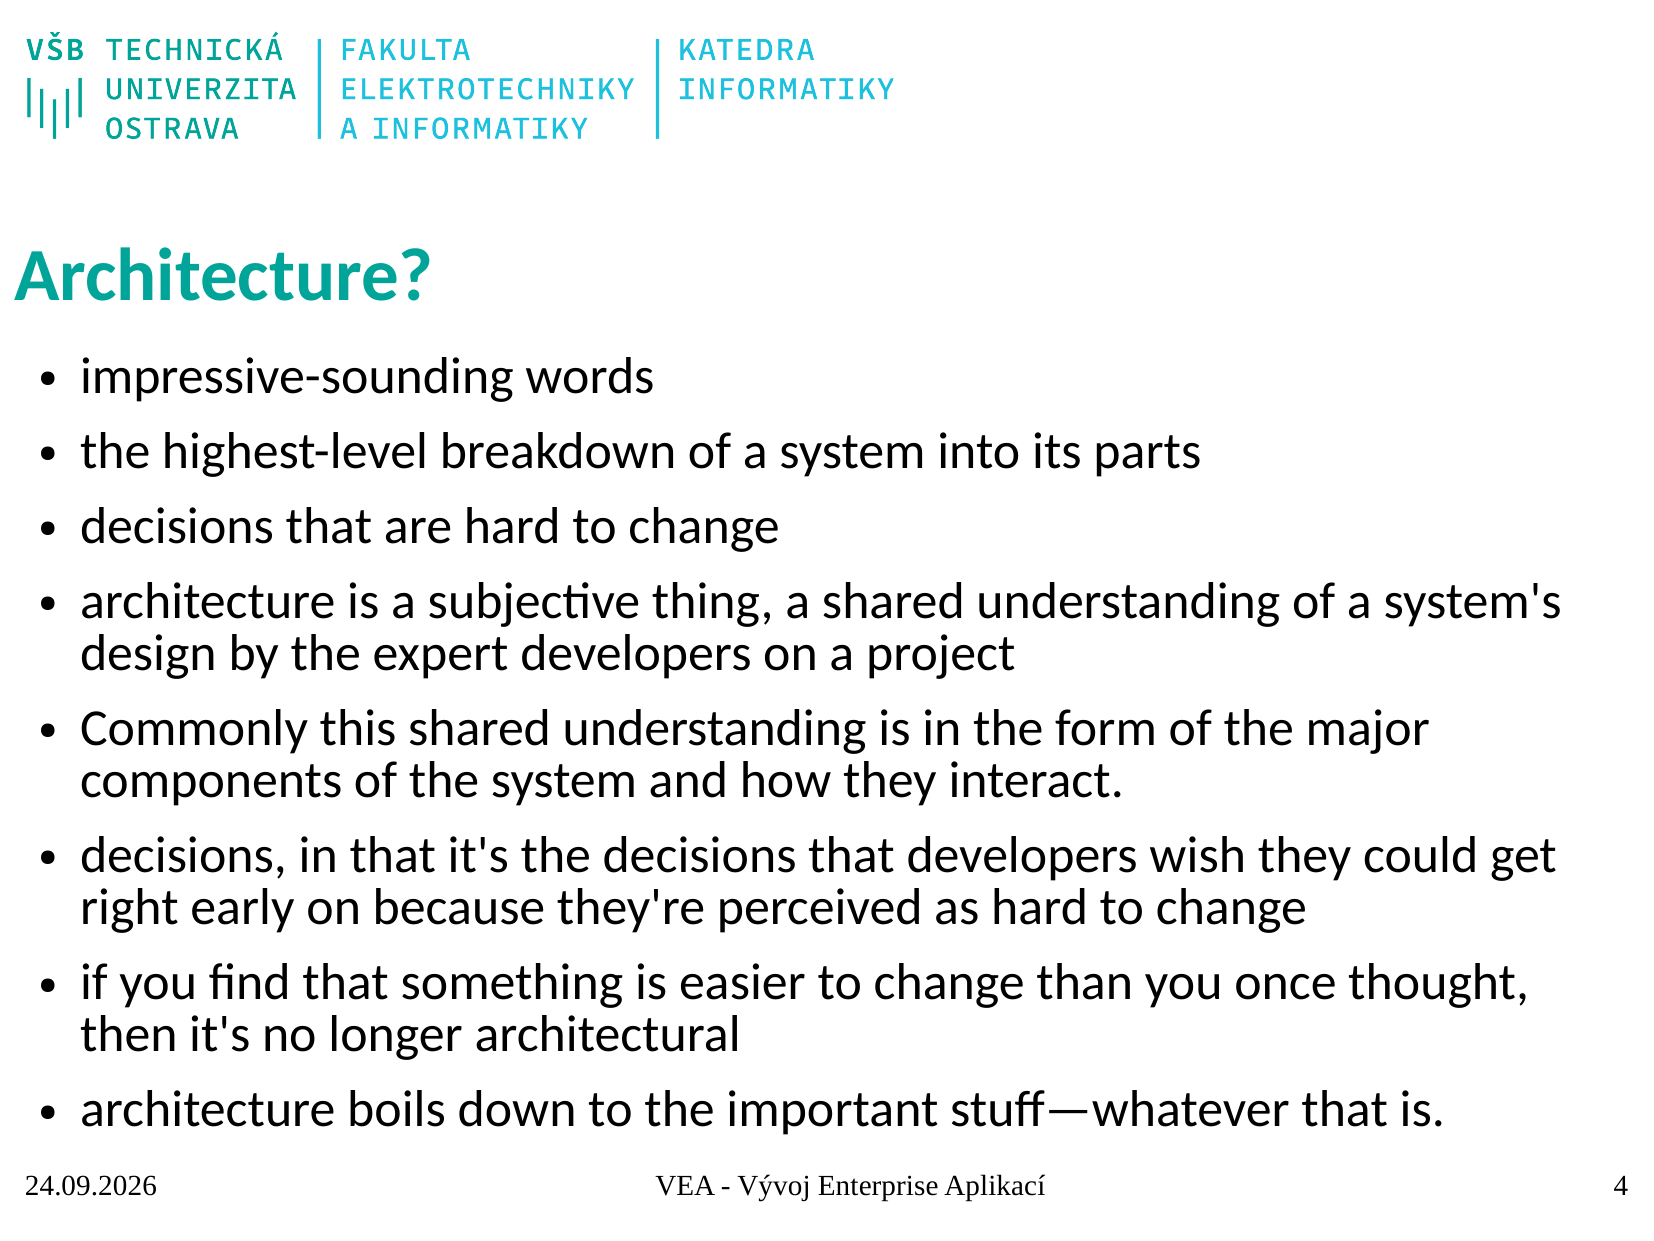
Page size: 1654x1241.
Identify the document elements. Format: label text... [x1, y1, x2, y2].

picture [26, 31, 894, 139]
title Architecture? [14, 165, 1619, 319]
list impressive-sounding words the highest-level breakdown of a system into its parts decisions that are hard to change architecture is a subjective thing, a shared understanding of a system's design by the expert developers on a project Commonly this shared understanding is in the form of the major components of the system and how they interact. decisions, in that it's the decisions that developers wish they could get right early on because they're perceived as hard to change if you find that something is easier to change than you once thought, then it's no longer architectural architecture boils down to the important stuff—whatever that is. [24, 354, 1629, 1146]
